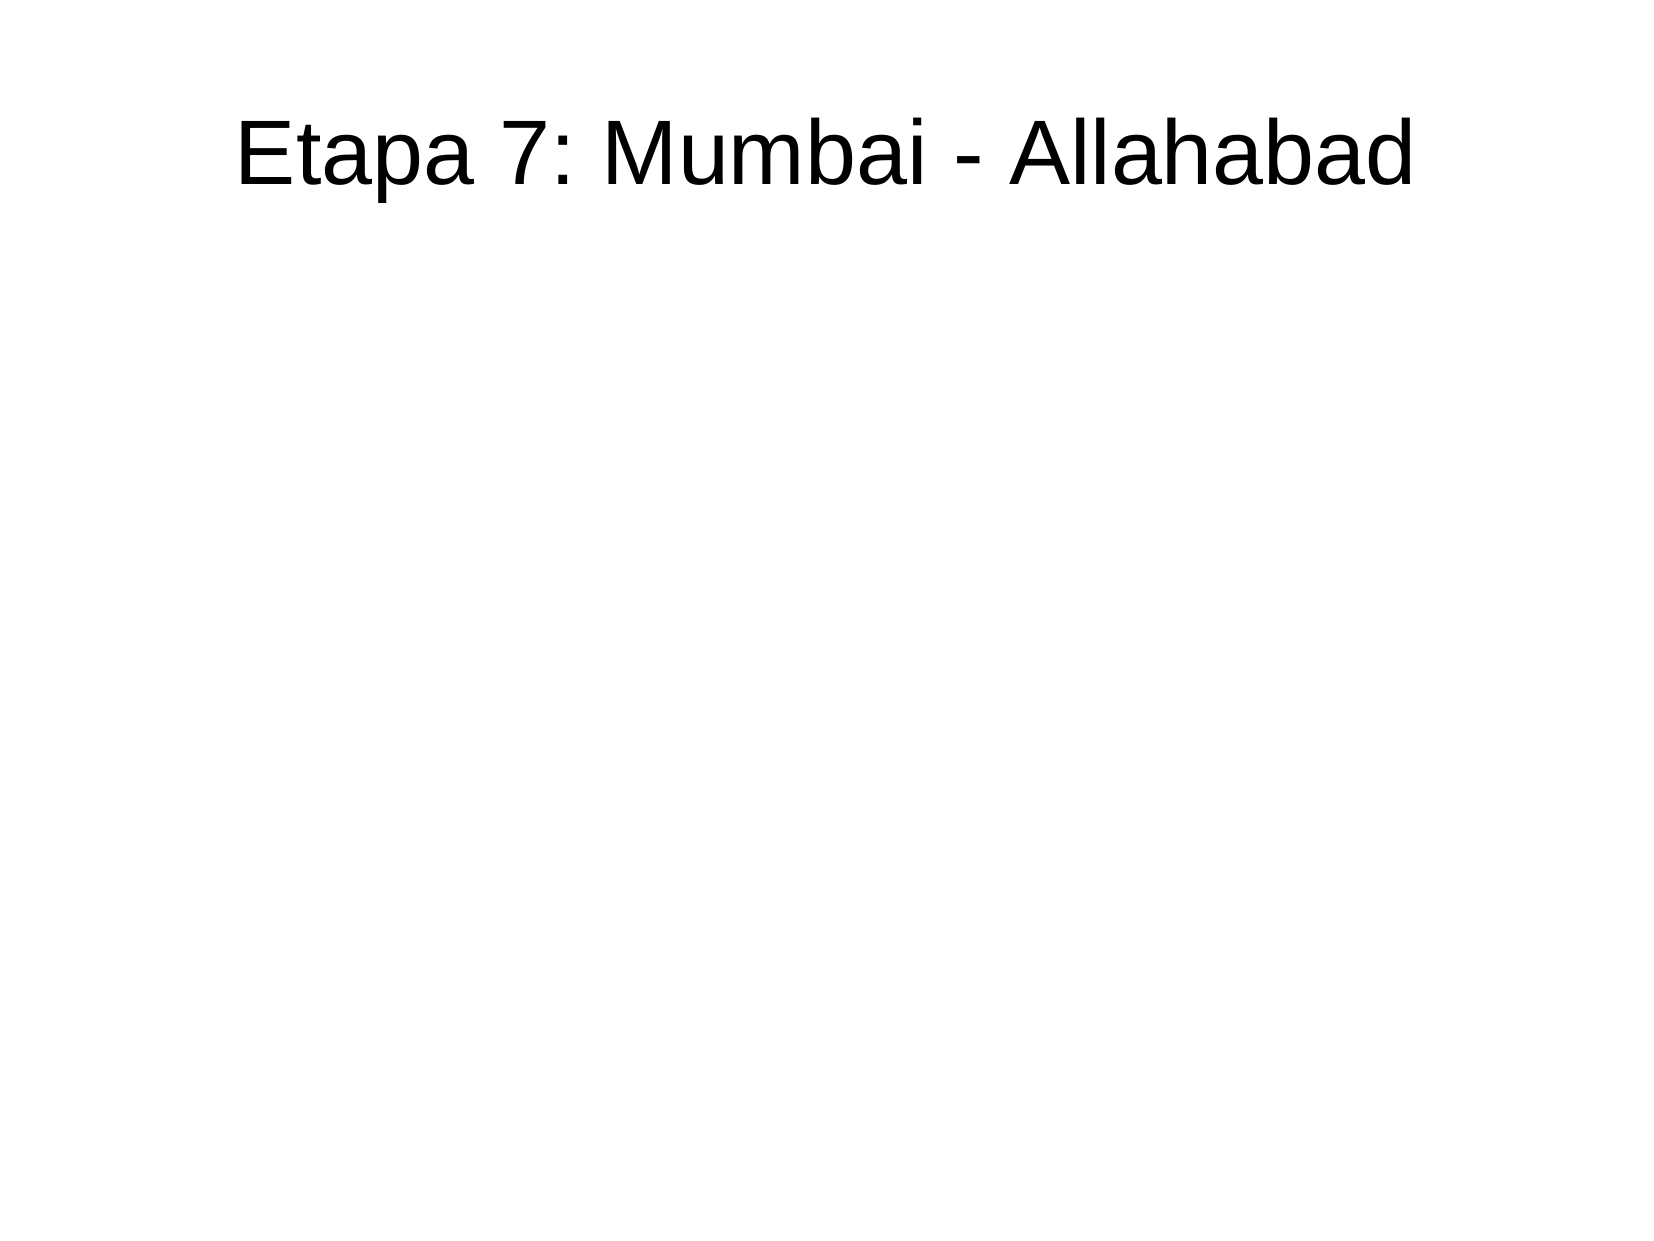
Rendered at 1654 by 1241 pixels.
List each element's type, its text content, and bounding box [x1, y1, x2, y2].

title Etapa 7: Mumbai - Allahabad [82, 49, 1571, 257]
